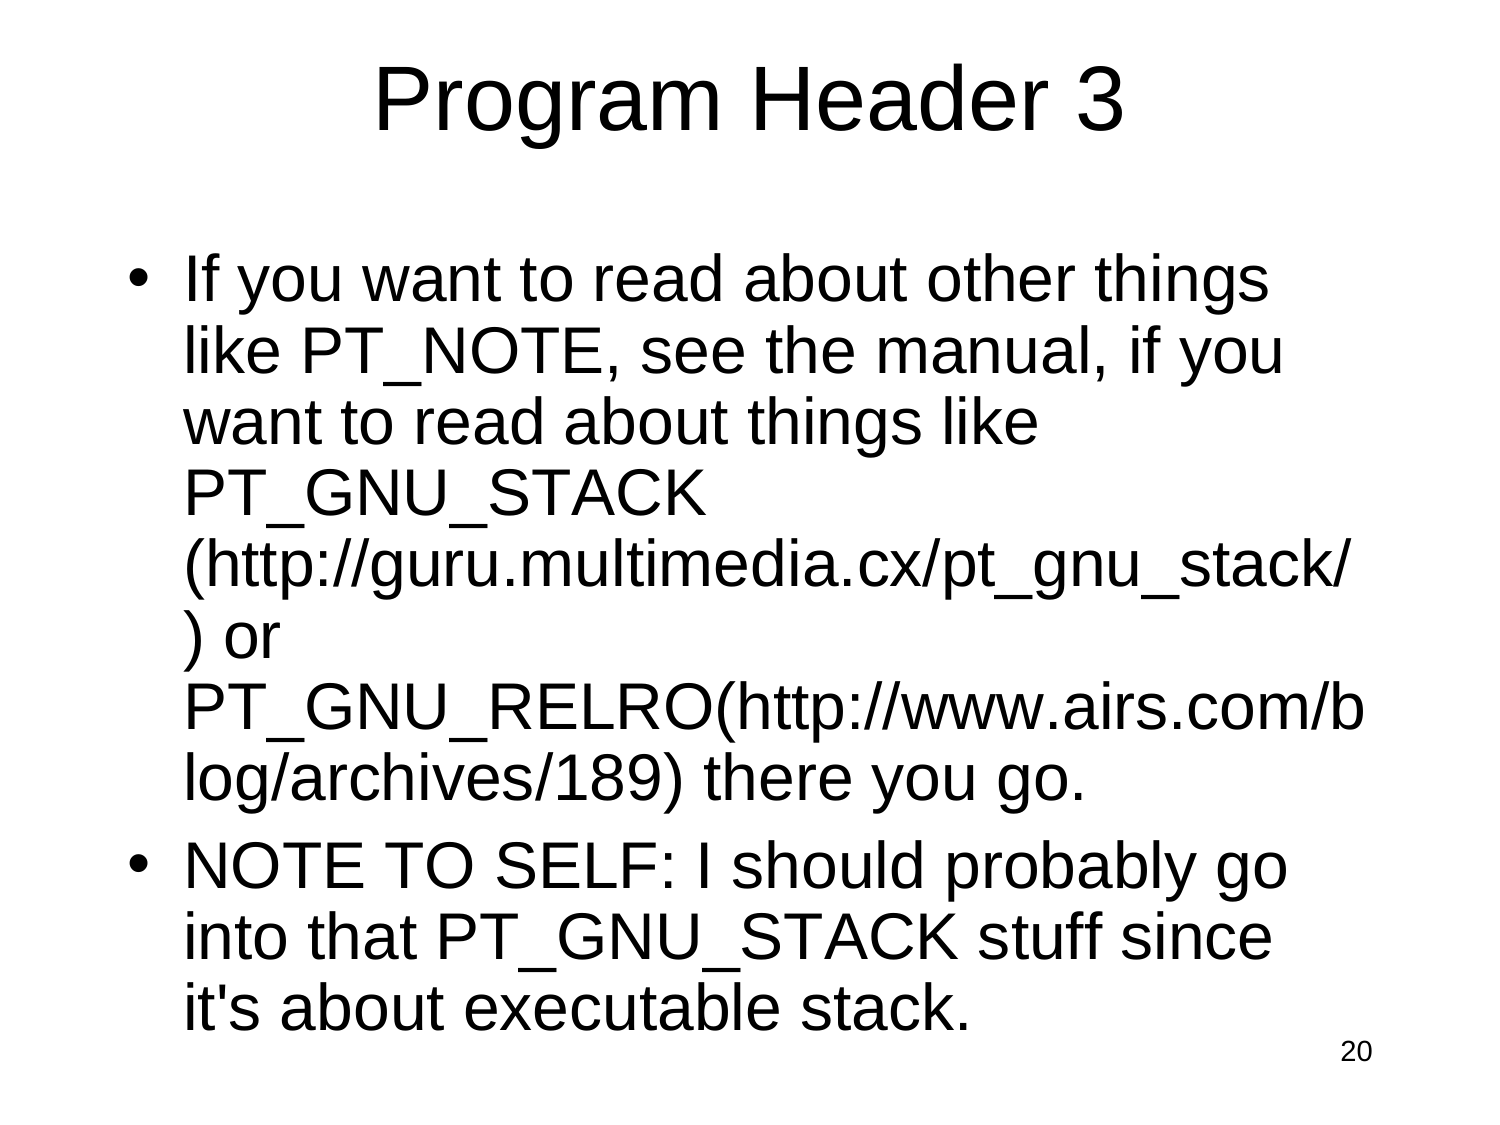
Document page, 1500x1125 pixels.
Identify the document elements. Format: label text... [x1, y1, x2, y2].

text_box <number> [1074, 1025, 1388, 1101]
title Program Header 3 [0, 0, 1500, 188]
list If you want to read about other things like PT_NOTE, see the manual, if you want to read about things like PT_GNU_STACK (http://guru.multimedia.cx/pt_gnu_stack/) or PT_GNU_RELRO(http://www.airs.com/blog/archives/189) there you go. NOTE TO SELF: I should probably go into that PT_GNU_STACK stuff since it's about executable stack. [112, 237, 1388, 1061]
